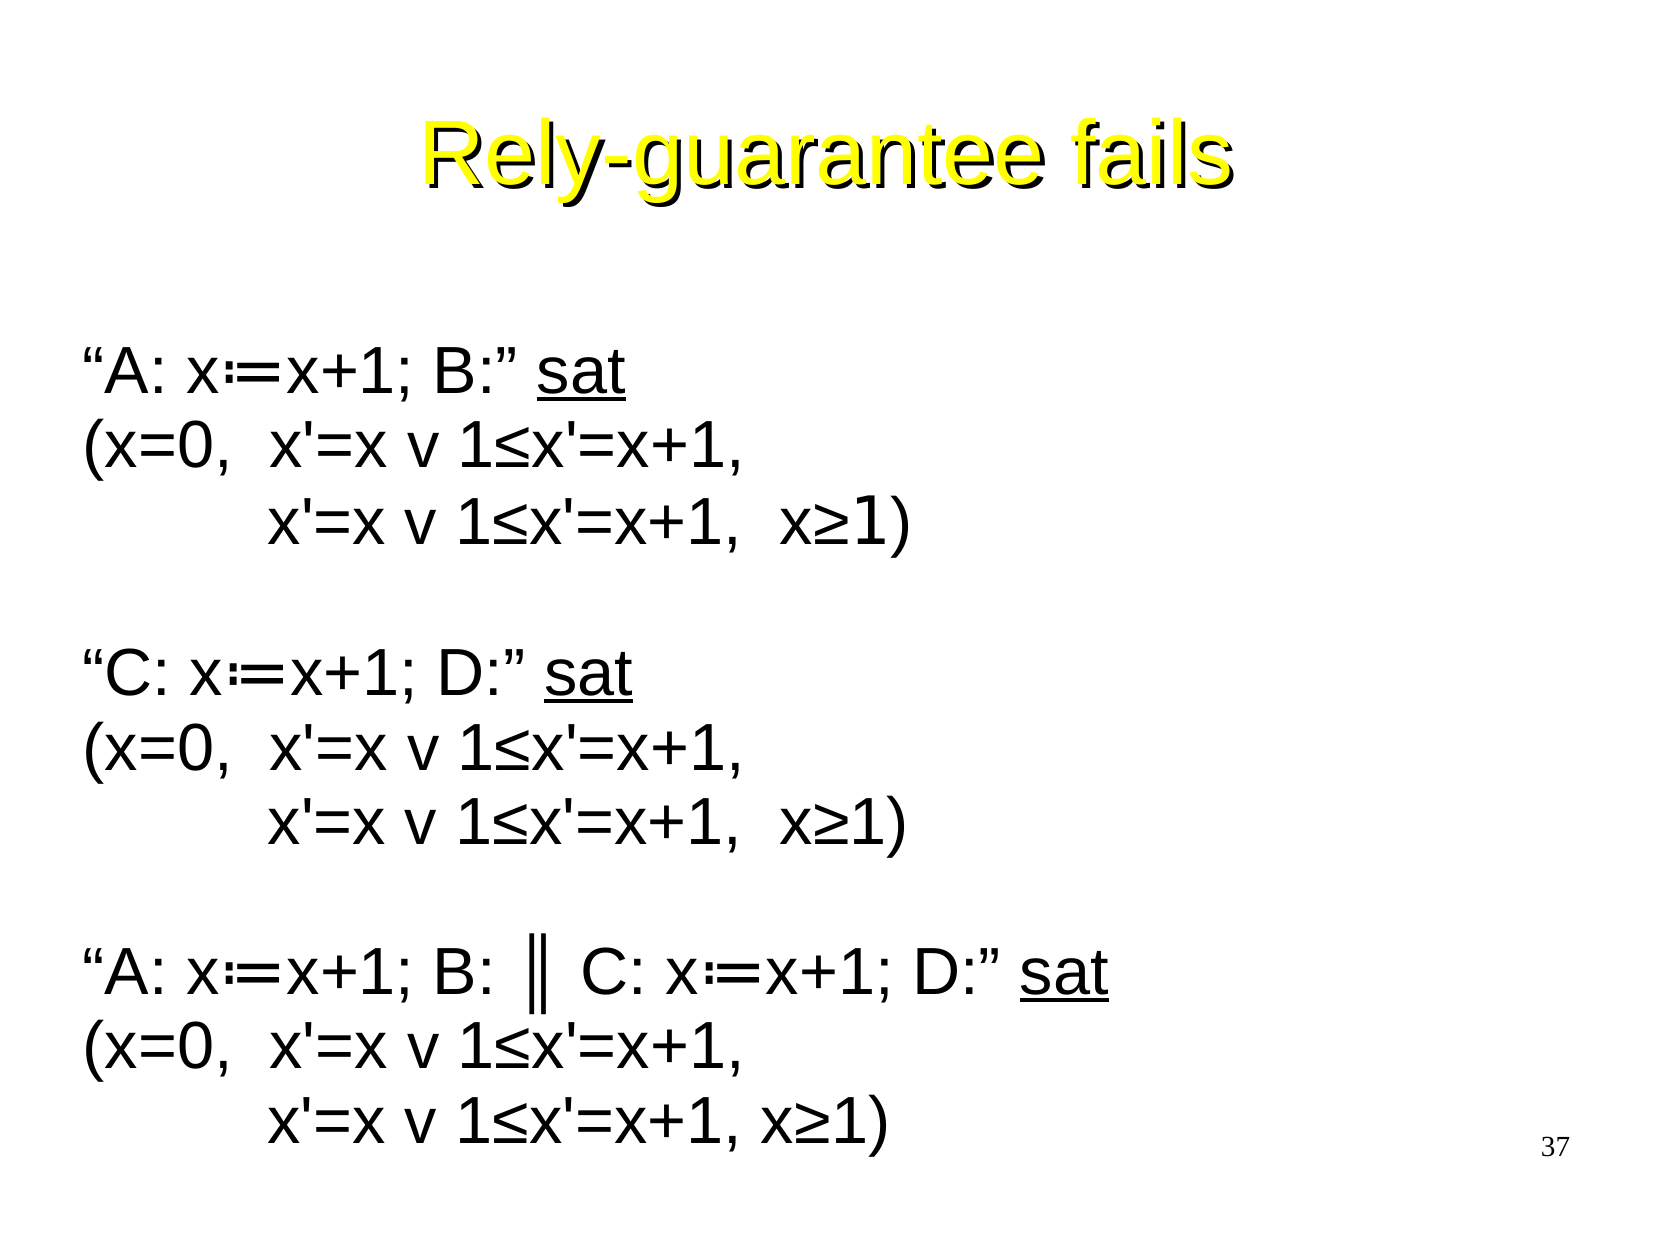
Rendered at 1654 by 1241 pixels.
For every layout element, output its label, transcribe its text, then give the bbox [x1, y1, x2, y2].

subtitle “A: x≔x+1; B:” sat (x=0, x'=x v 1≤x'=x+1, x'=x v 1≤x'=x+1, x≥1) “C: x≔x+1; D:” sat (x=0, x'=x v 1≤x'=x+1, x'=x v 1≤x'=x+1, x≥1) “A: x≔x+1; B: ║ C: x≔x+1; D:” sat (x=0, x'=x v 1≤x'=x+1, x'=x v 1≤x'=x+1, x≥1) [82, 290, 1571, 1201]
title Rely-guarantee fails [82, 49, 1571, 257]
